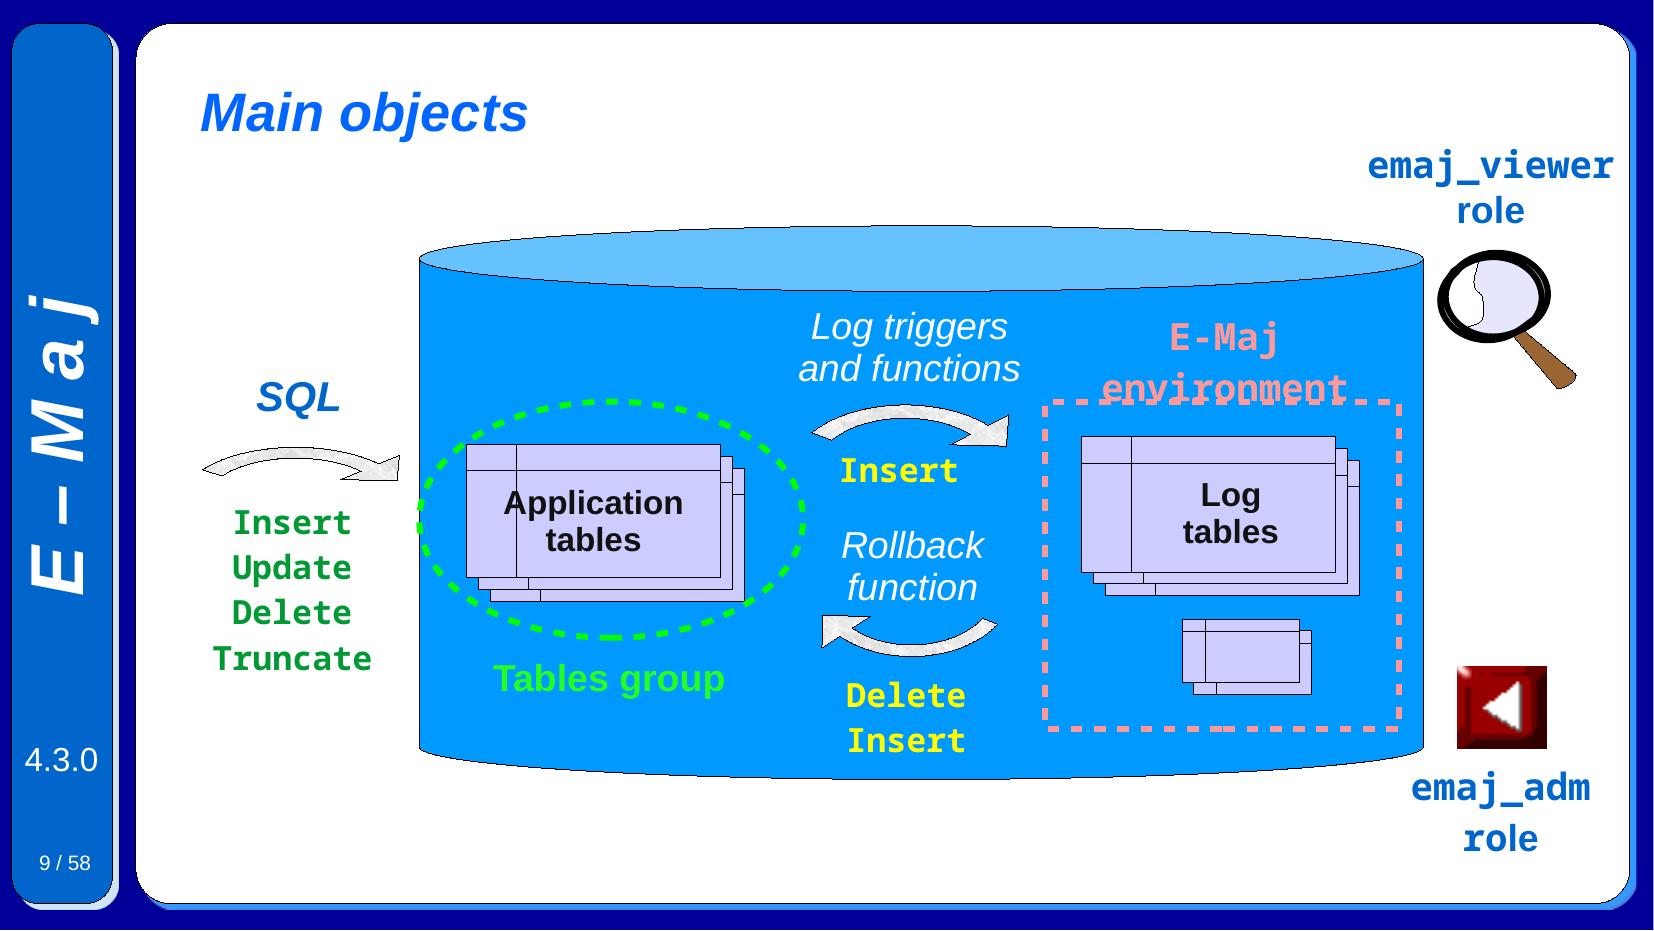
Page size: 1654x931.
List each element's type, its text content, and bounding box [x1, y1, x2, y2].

text_box Delete Insert [802, 664, 1010, 759]
text_box [419, 260, 1424, 780]
text_box Log triggers and functions [761, 298, 1058, 398]
picture [1457, 666, 1547, 749]
text_box [202, 447, 400, 481]
text_box Log tables [1138, 468, 1323, 561]
text_box Application tables [448, 476, 739, 569]
text_box emaj_viewer role [1352, 131, 1630, 233]
text_box Insert Update Delete Truncate [183, 491, 402, 661]
text_box emaj_adm role [1395, 752, 1609, 859]
text_box Tables group [478, 649, 768, 707]
text_box [1440, 252, 1577, 389]
text_box Rollback function [755, 516, 1070, 616]
text_box Insert [817, 439, 981, 494]
text_box E-Maj environment [1086, 303, 1369, 406]
text_box SQL [194, 366, 404, 428]
title Main objects [200, 34, 1575, 191]
